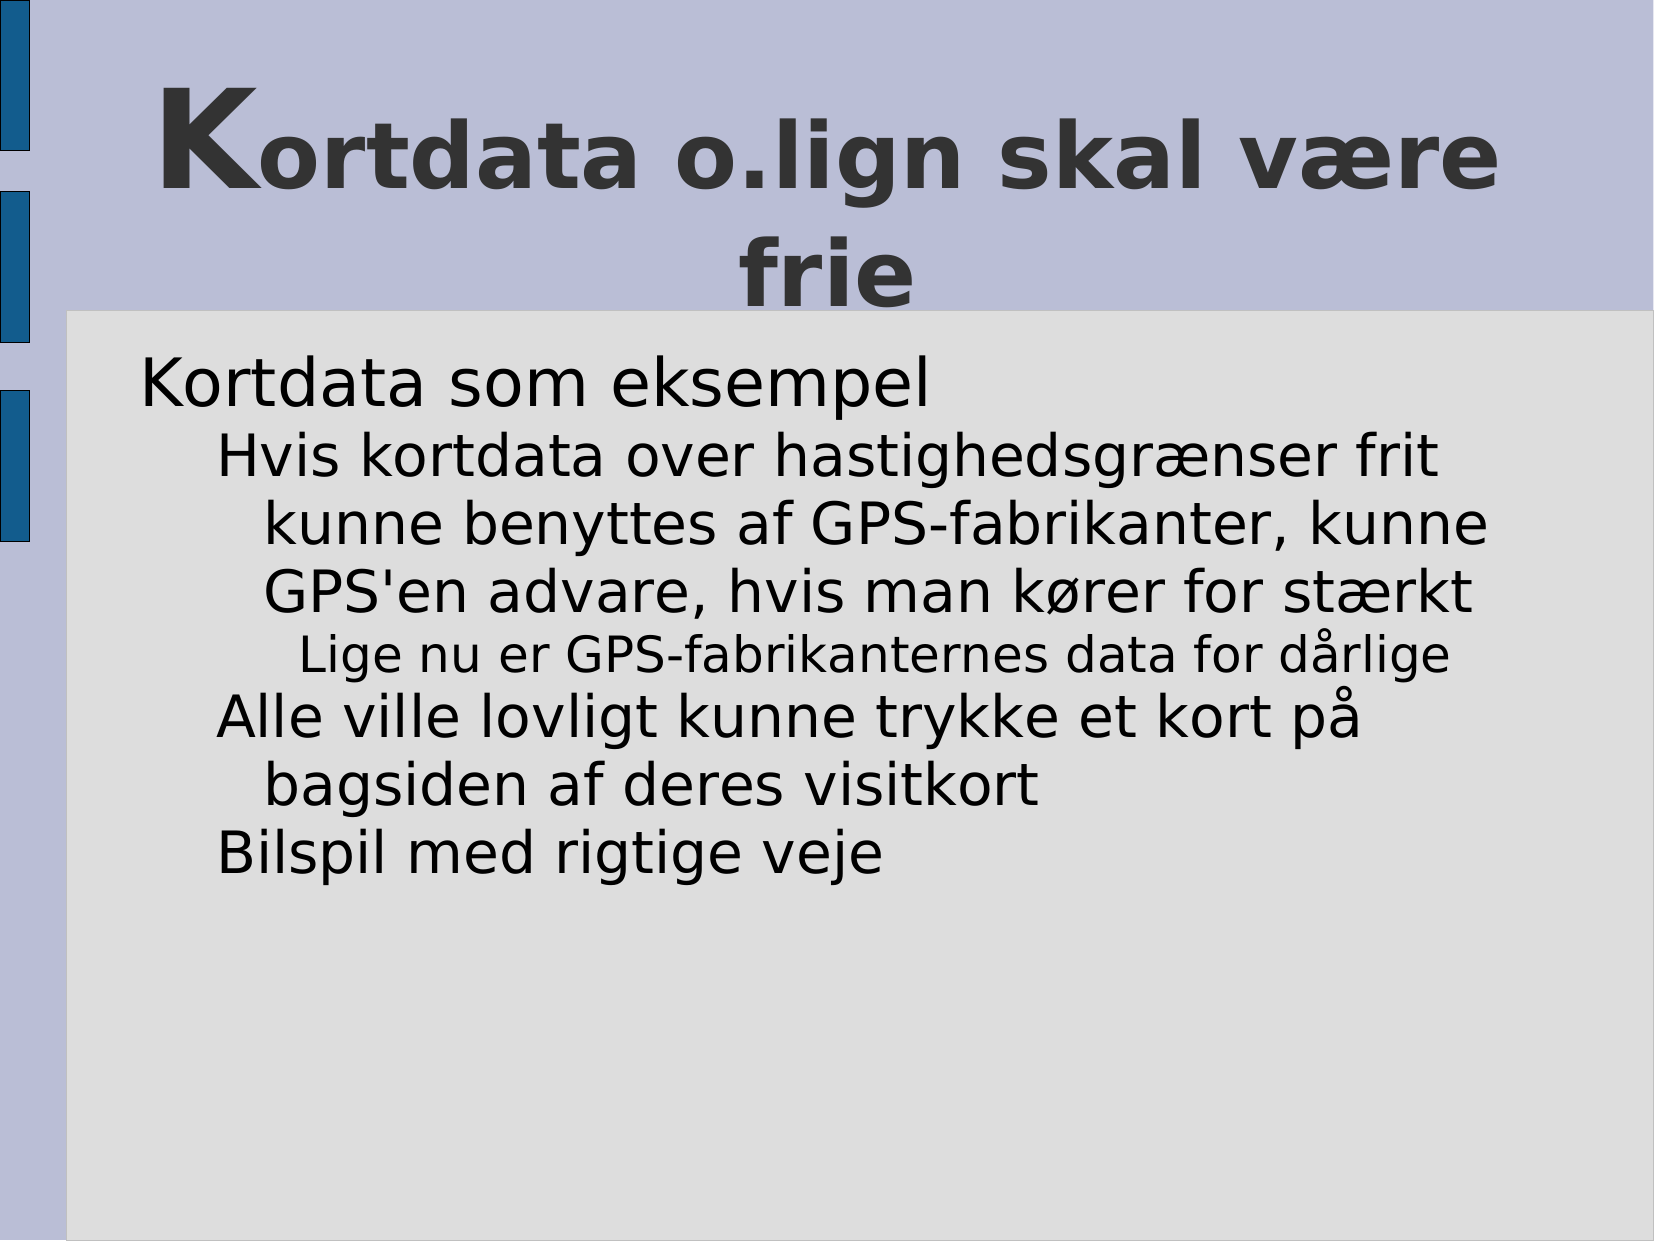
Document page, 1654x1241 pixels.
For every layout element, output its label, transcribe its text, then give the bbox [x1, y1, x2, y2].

list Kortdata som eksempel Hvis kortdata over hastighedsgrænser frit kunne benyttes af GPS-fabrikanter, kunne GPS'en advare, hvis man kører for stærkt Lige nu er GPS-fabrikanternes data for dårlige Alle ville lovligt kunne trykke et kort på bagsiden af deres visitkort Bilspil med rigtige veje [121, 344, 1534, 1127]
title Kortdata o.lign skal være frie [121, 61, 1534, 329]
